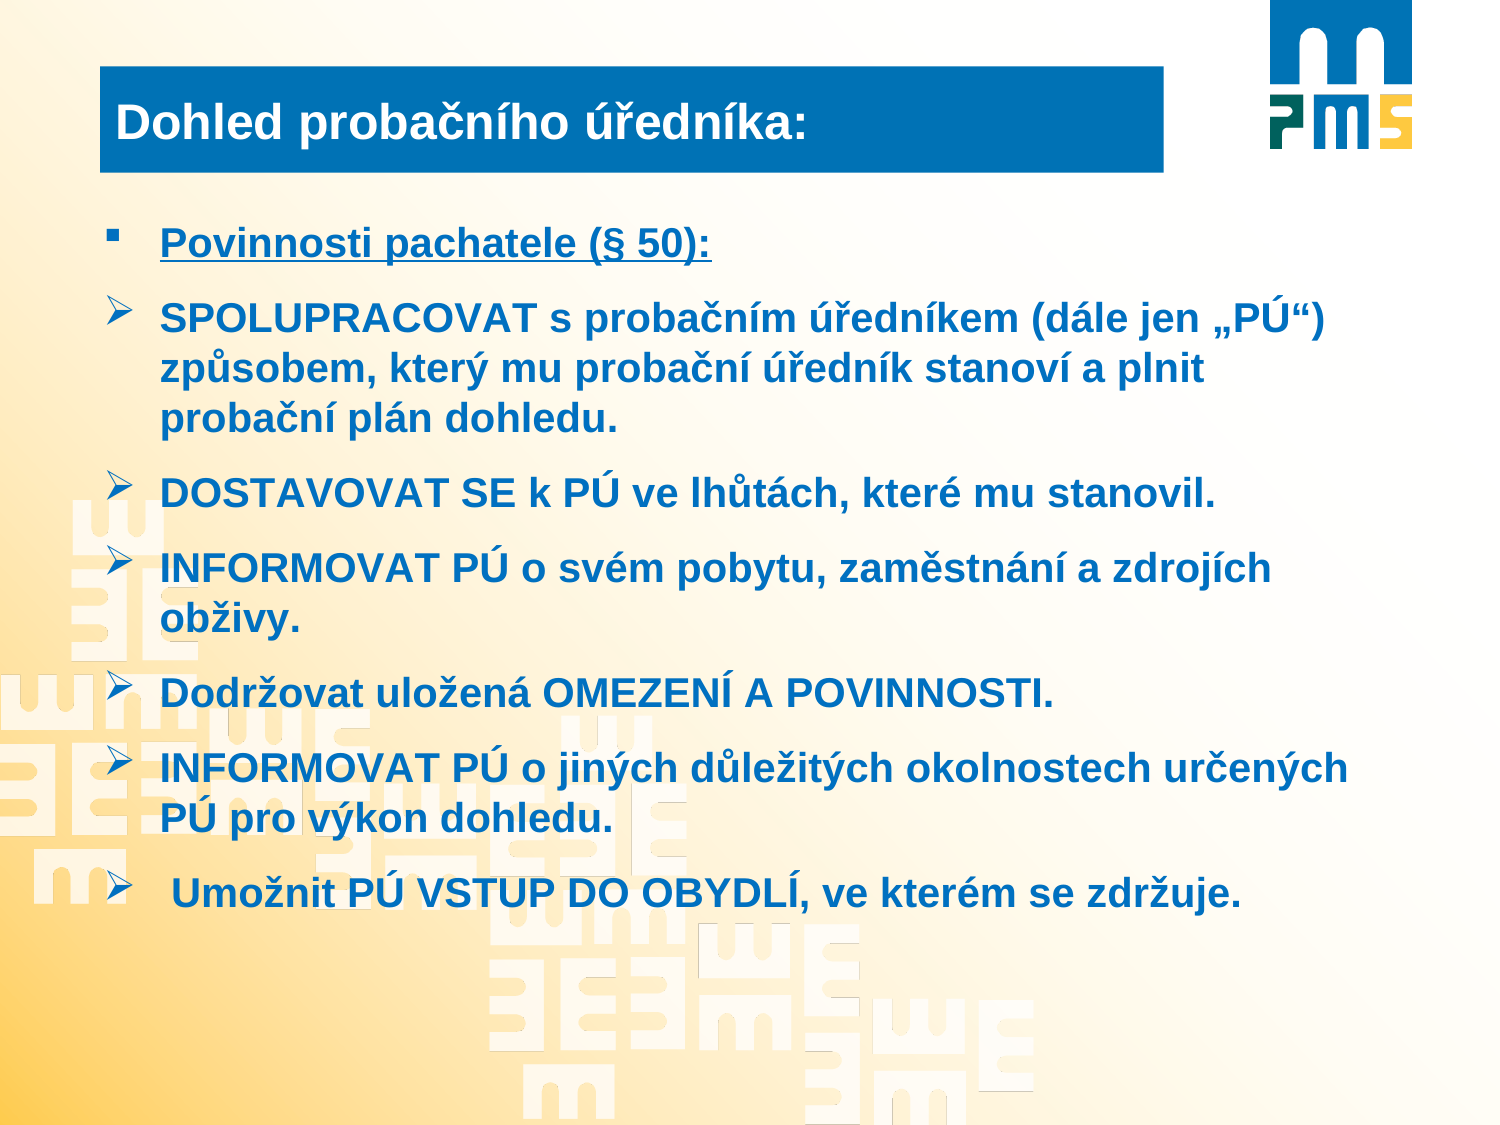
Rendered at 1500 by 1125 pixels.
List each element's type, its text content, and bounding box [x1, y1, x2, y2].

picture [0, 0, 1500, 1125]
title Dohled probačního úředníka: [100, 66, 1164, 173]
text_box Povinnosti pachatele (§ 50): SPOLUPRACOVAT s probačním úředníkem (dále jen „PÚ“) způsobem, který mu probační úředník stanoví a plnit probační plán dohledu. DOSTAVOVAT SE k PÚ ve lhůtách, které mu stanovil. INFORMOVAT PÚ o svém pobytu, zaměstnání a zdrojích obživy. Dodržovat uložená OMEZENÍ A POVINNOSTI. INFORMOVAT PÚ o jiných důležitých okolnostech určených PÚ pro výkon dohledu. Umožnit PÚ VSTUP DO OBYDLÍ, ve kterém se zdržuje. [88, 207, 1365, 1059]
